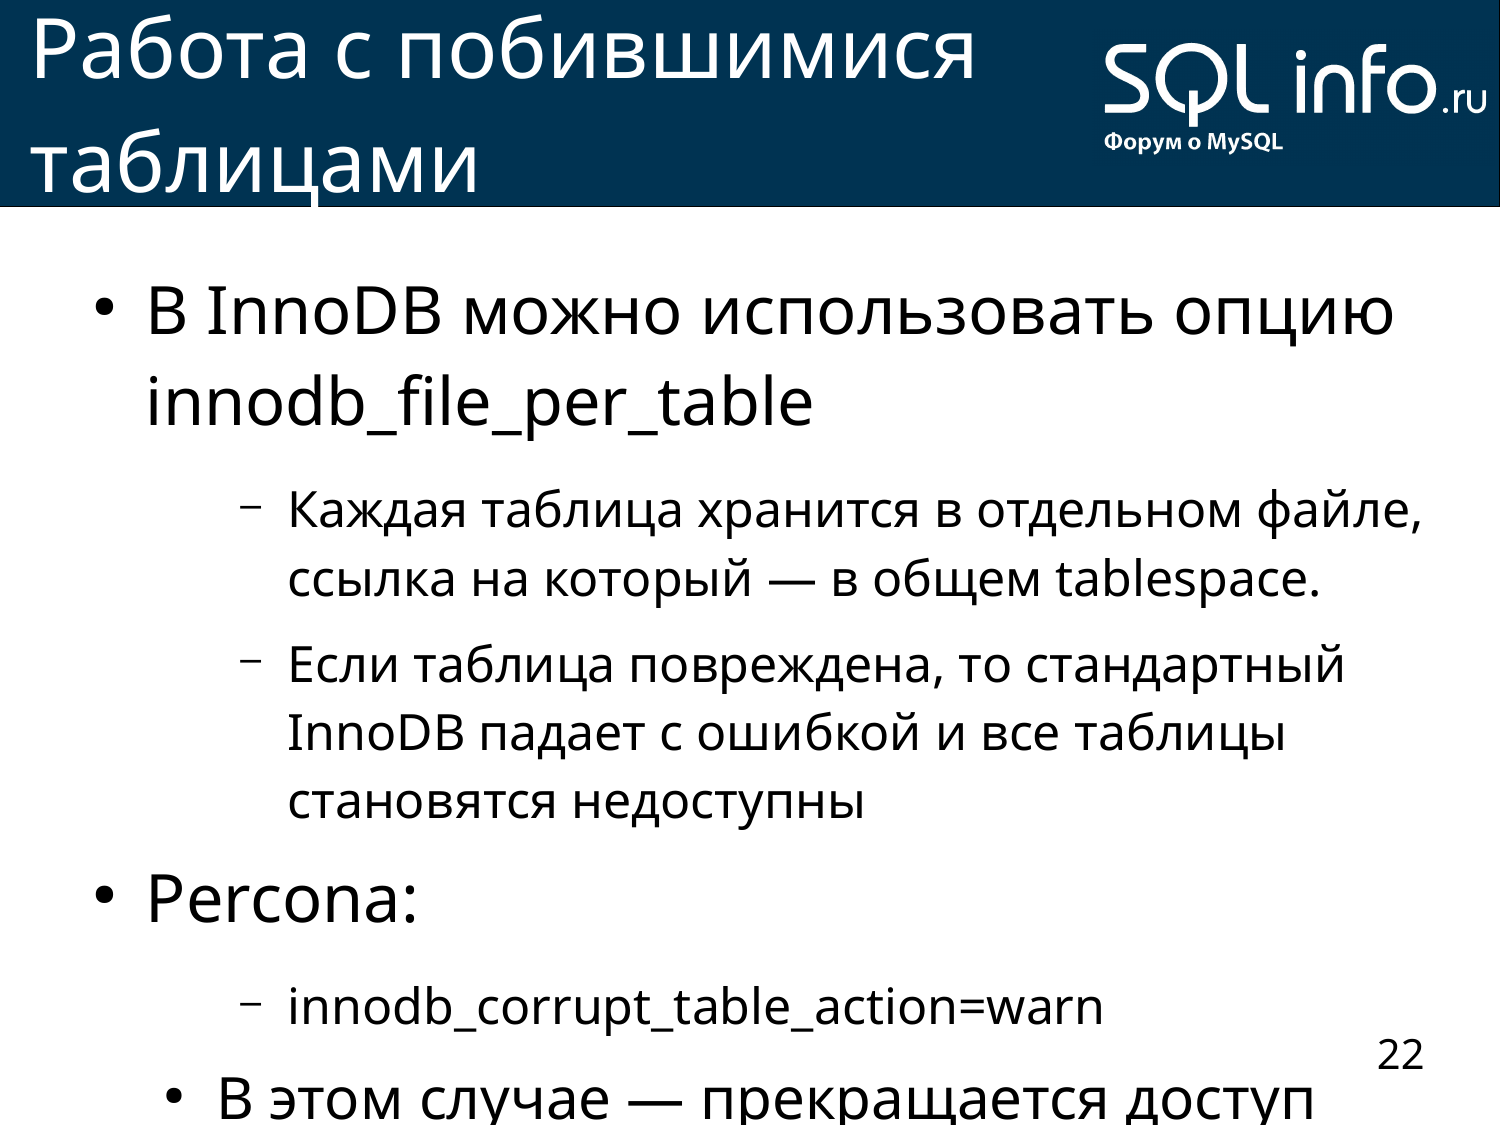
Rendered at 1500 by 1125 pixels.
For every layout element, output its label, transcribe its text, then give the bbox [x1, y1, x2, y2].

list В InnoDB можно использовать опцию innodb_file_per_table Каждая таблица хранится в отдельном файле, ссылка на который — в общем tablespace. Если таблица повреждена, то стандартный InnoDB падает с ошибкой и все таблицы становятся недоступны Percona: innodb_corrupt_table_action=warn В этом случае — прекращается доступ только к одной таблице. [75, 263, 1425, 1093]
picture [1093, 29, 1495, 166]
title Работа с побившимися таблицами [29, 0, 1093, 207]
